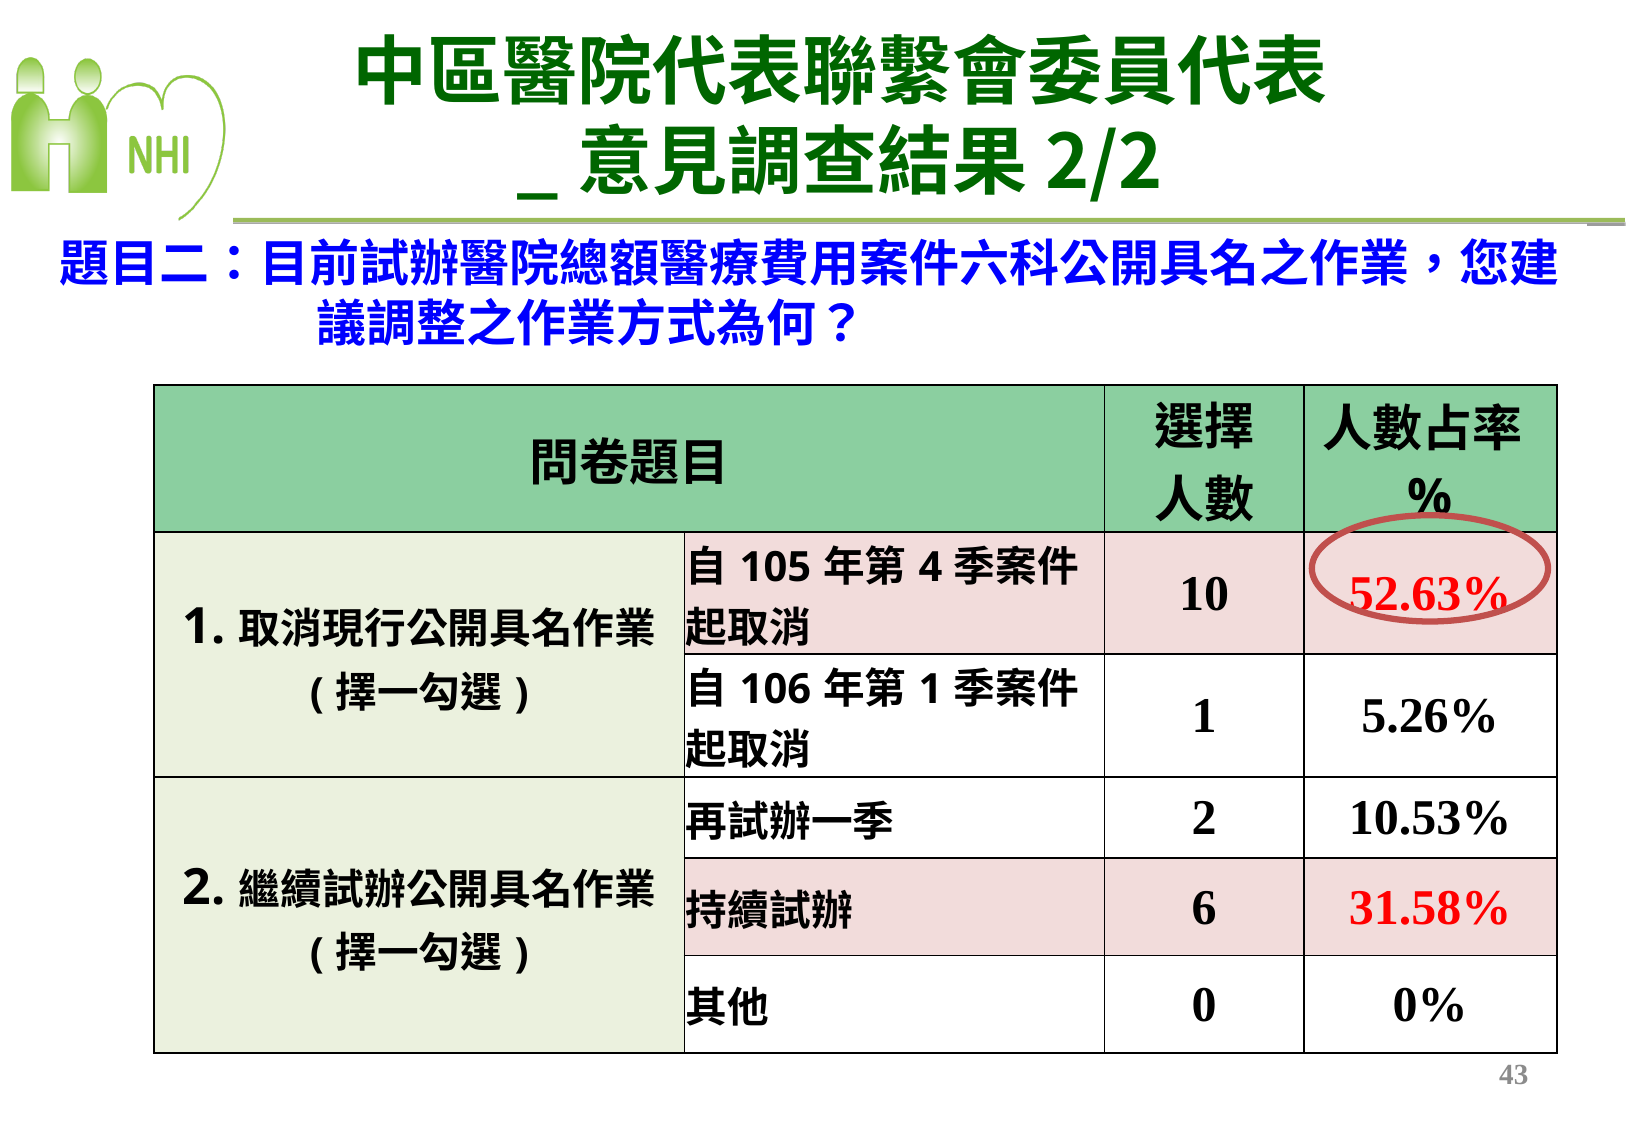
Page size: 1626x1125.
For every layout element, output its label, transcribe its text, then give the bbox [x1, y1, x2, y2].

title 中區醫院代表聯繫會委員代表 _意見調查結果2/2 [93, 54, 1587, 173]
table_header 人數占率% [1357, 519, 1503, 531]
table_cell 6 [1105, 859, 1303, 955]
table_cell 1.取消現行公開具名作業 (擇一勾選) [155, 533, 684, 776]
table_cell 31.58% [1305, 859, 1556, 955]
table_cell 52.63% [1305, 533, 1556, 653]
slide_number <編號> [1164, 1042, 1544, 1103]
picture [0, 42, 233, 233]
table_cell 再試辦一季 [685, 778, 1104, 857]
table_cell 0 [1105, 956, 1303, 1052]
table_cell 10 [1105, 533, 1303, 653]
table_cell 持續試辦 [685, 859, 1104, 955]
table_cell 5.26% [1305, 655, 1556, 776]
table_cell 0% [1305, 956, 1556, 1052]
table_cell 其他 [685, 956, 1104, 1052]
table_cell 自105年第4季案件起取消 [685, 533, 1104, 653]
text_box 題目二：目前試辦醫院總額醫療費用案件六科公開具名之作業，您建 議調整之作業方式為何？ [44, 223, 1587, 359]
table_cell 2 [1105, 778, 1303, 857]
table_cell 自106年第1季案件起取消 [685, 655, 1104, 776]
table_cell 1 [1105, 655, 1303, 776]
table_header 選擇 人數 [1105, 386, 1303, 531]
table_cell 10.53% [1305, 778, 1556, 857]
table_header 人數占率% [1305, 386, 1556, 531]
table_header 問卷題目 [155, 386, 1104, 531]
table_cell 2.繼續試辦公開具名作業 (擇一勾選) [155, 778, 684, 1052]
table_cell 52.63% [1316, 533, 1544, 618]
